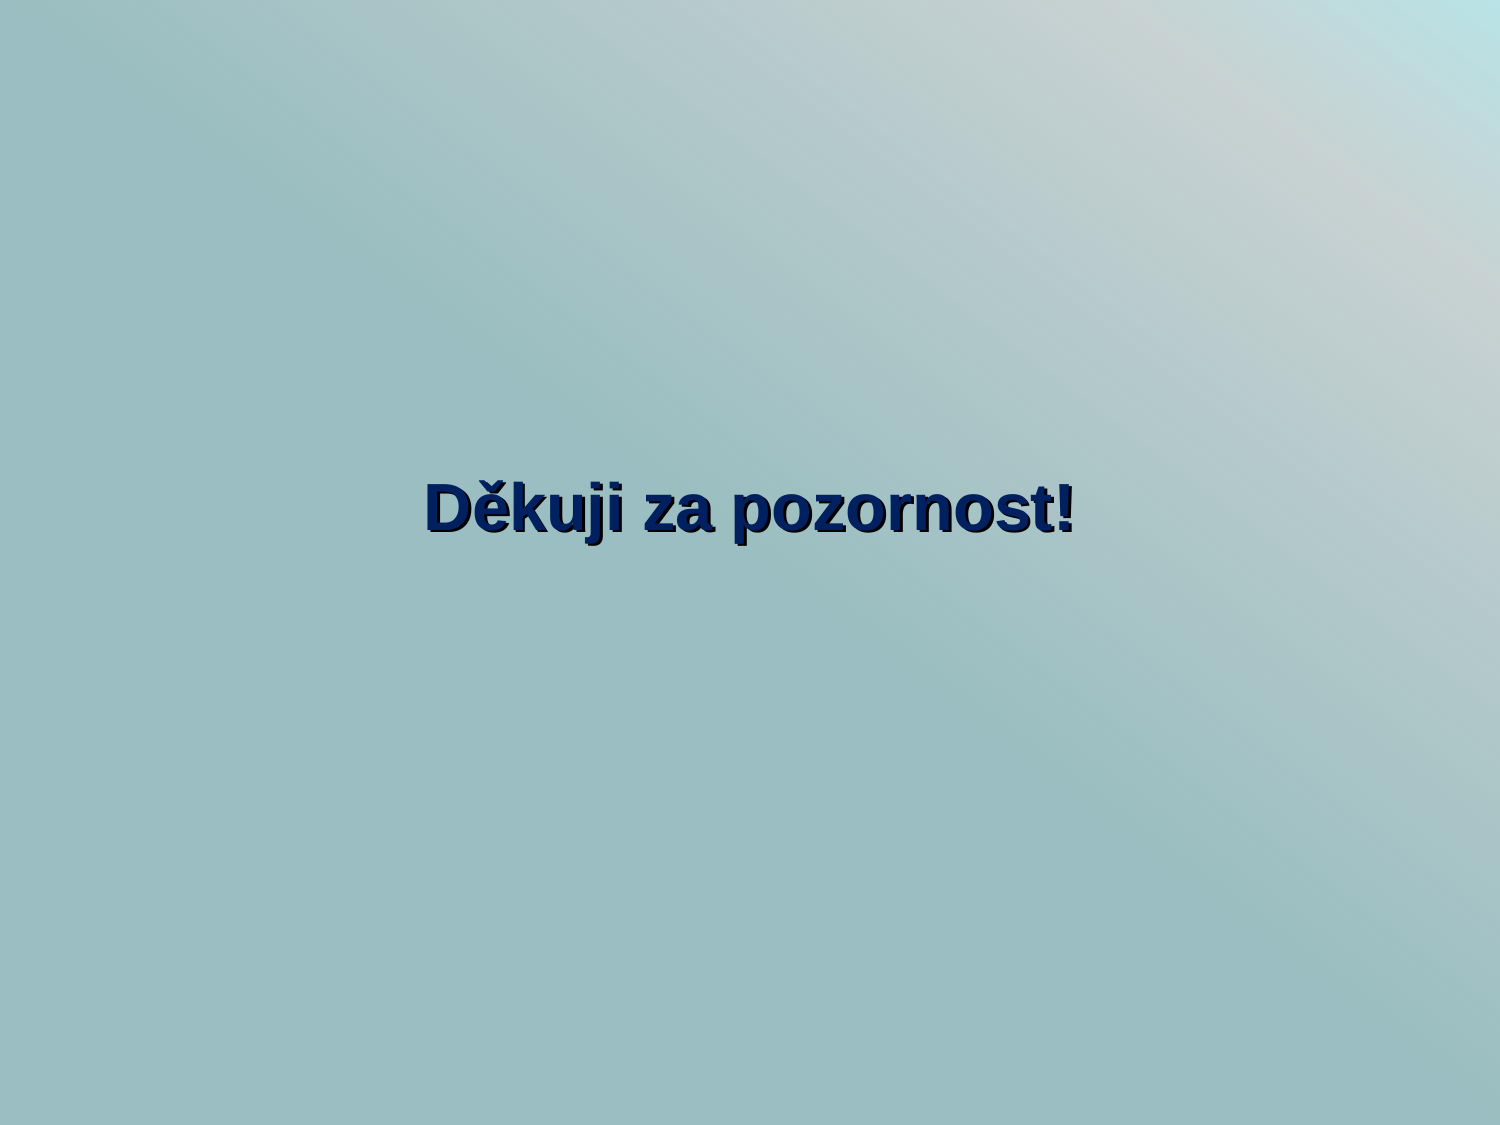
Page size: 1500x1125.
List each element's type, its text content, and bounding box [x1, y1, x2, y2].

picture [0, 0, 1500, 1125]
list Děkuji za pozornost! [75, 262, 1426, 1006]
